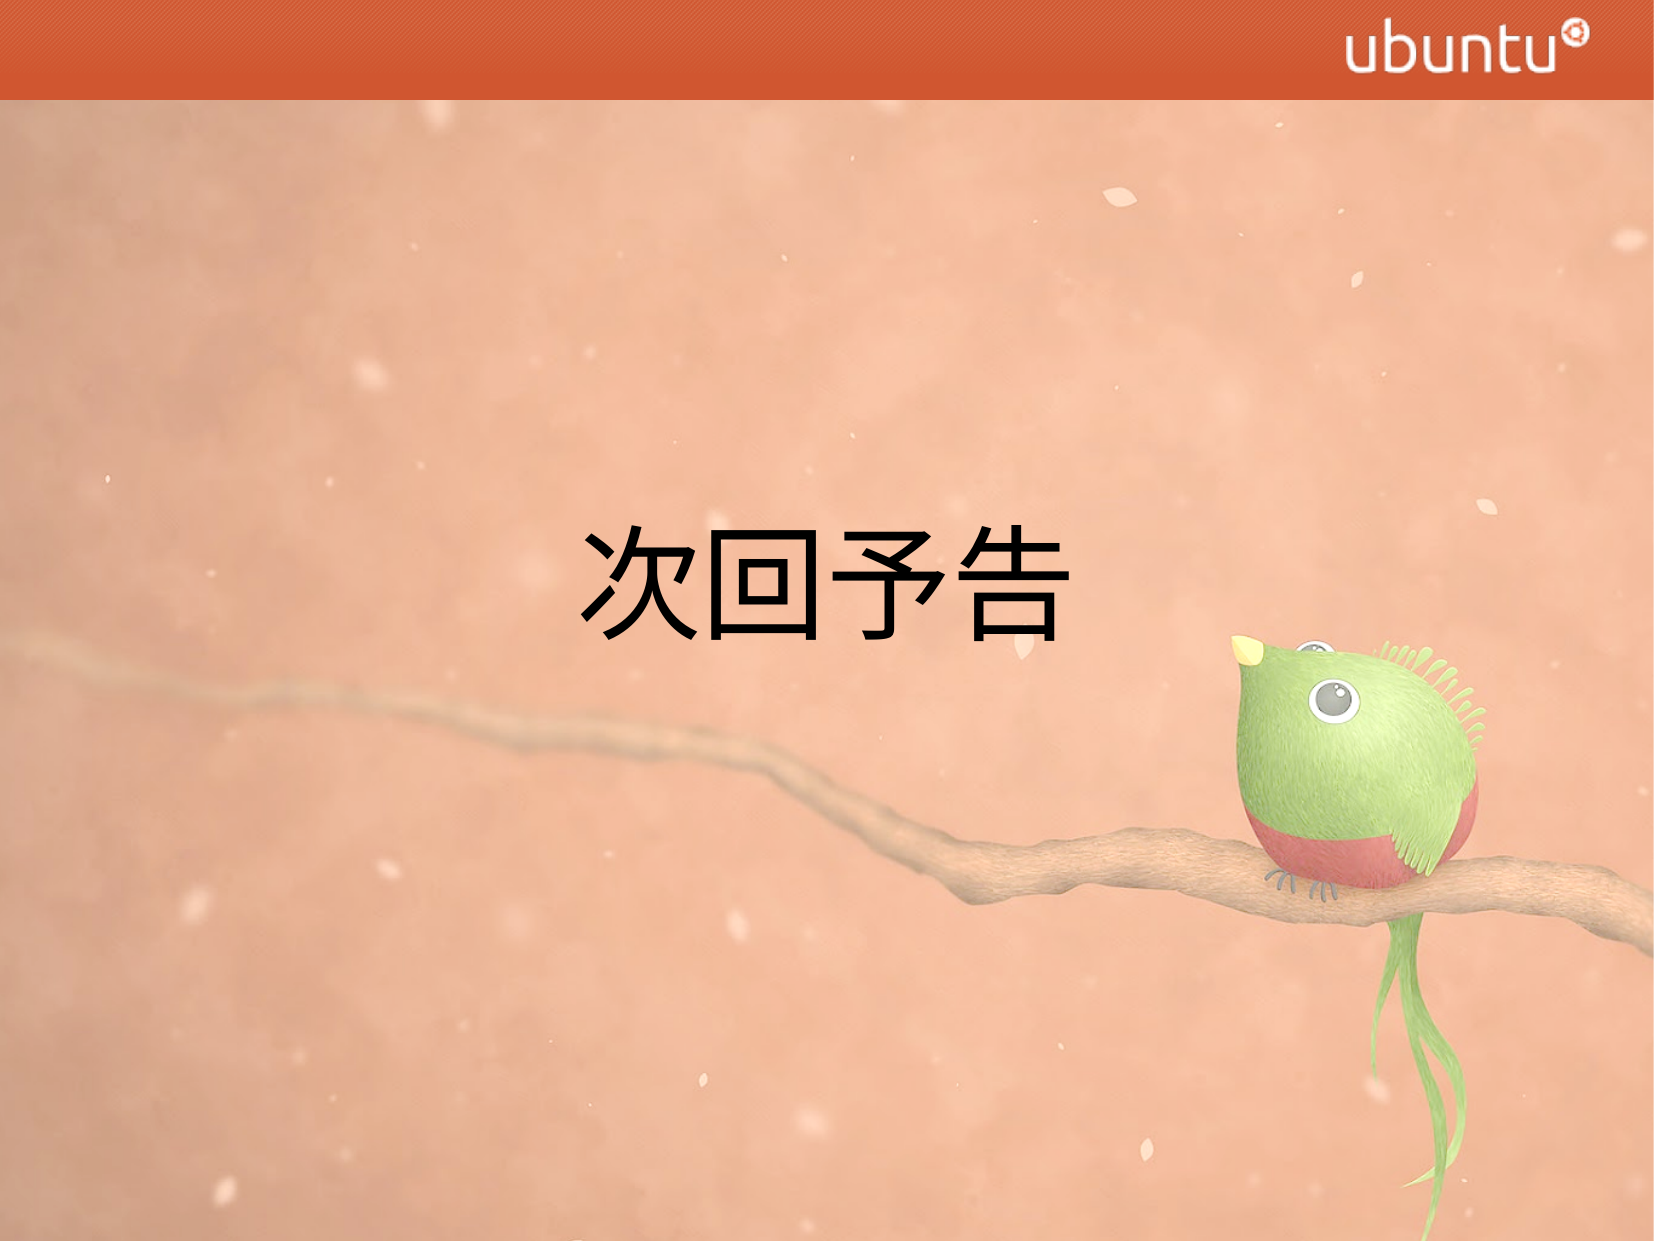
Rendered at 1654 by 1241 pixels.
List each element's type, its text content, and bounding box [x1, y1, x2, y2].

picture [0, 0, 1654, 1241]
subtitle 次回予告 [82, 141, 1571, 1010]
